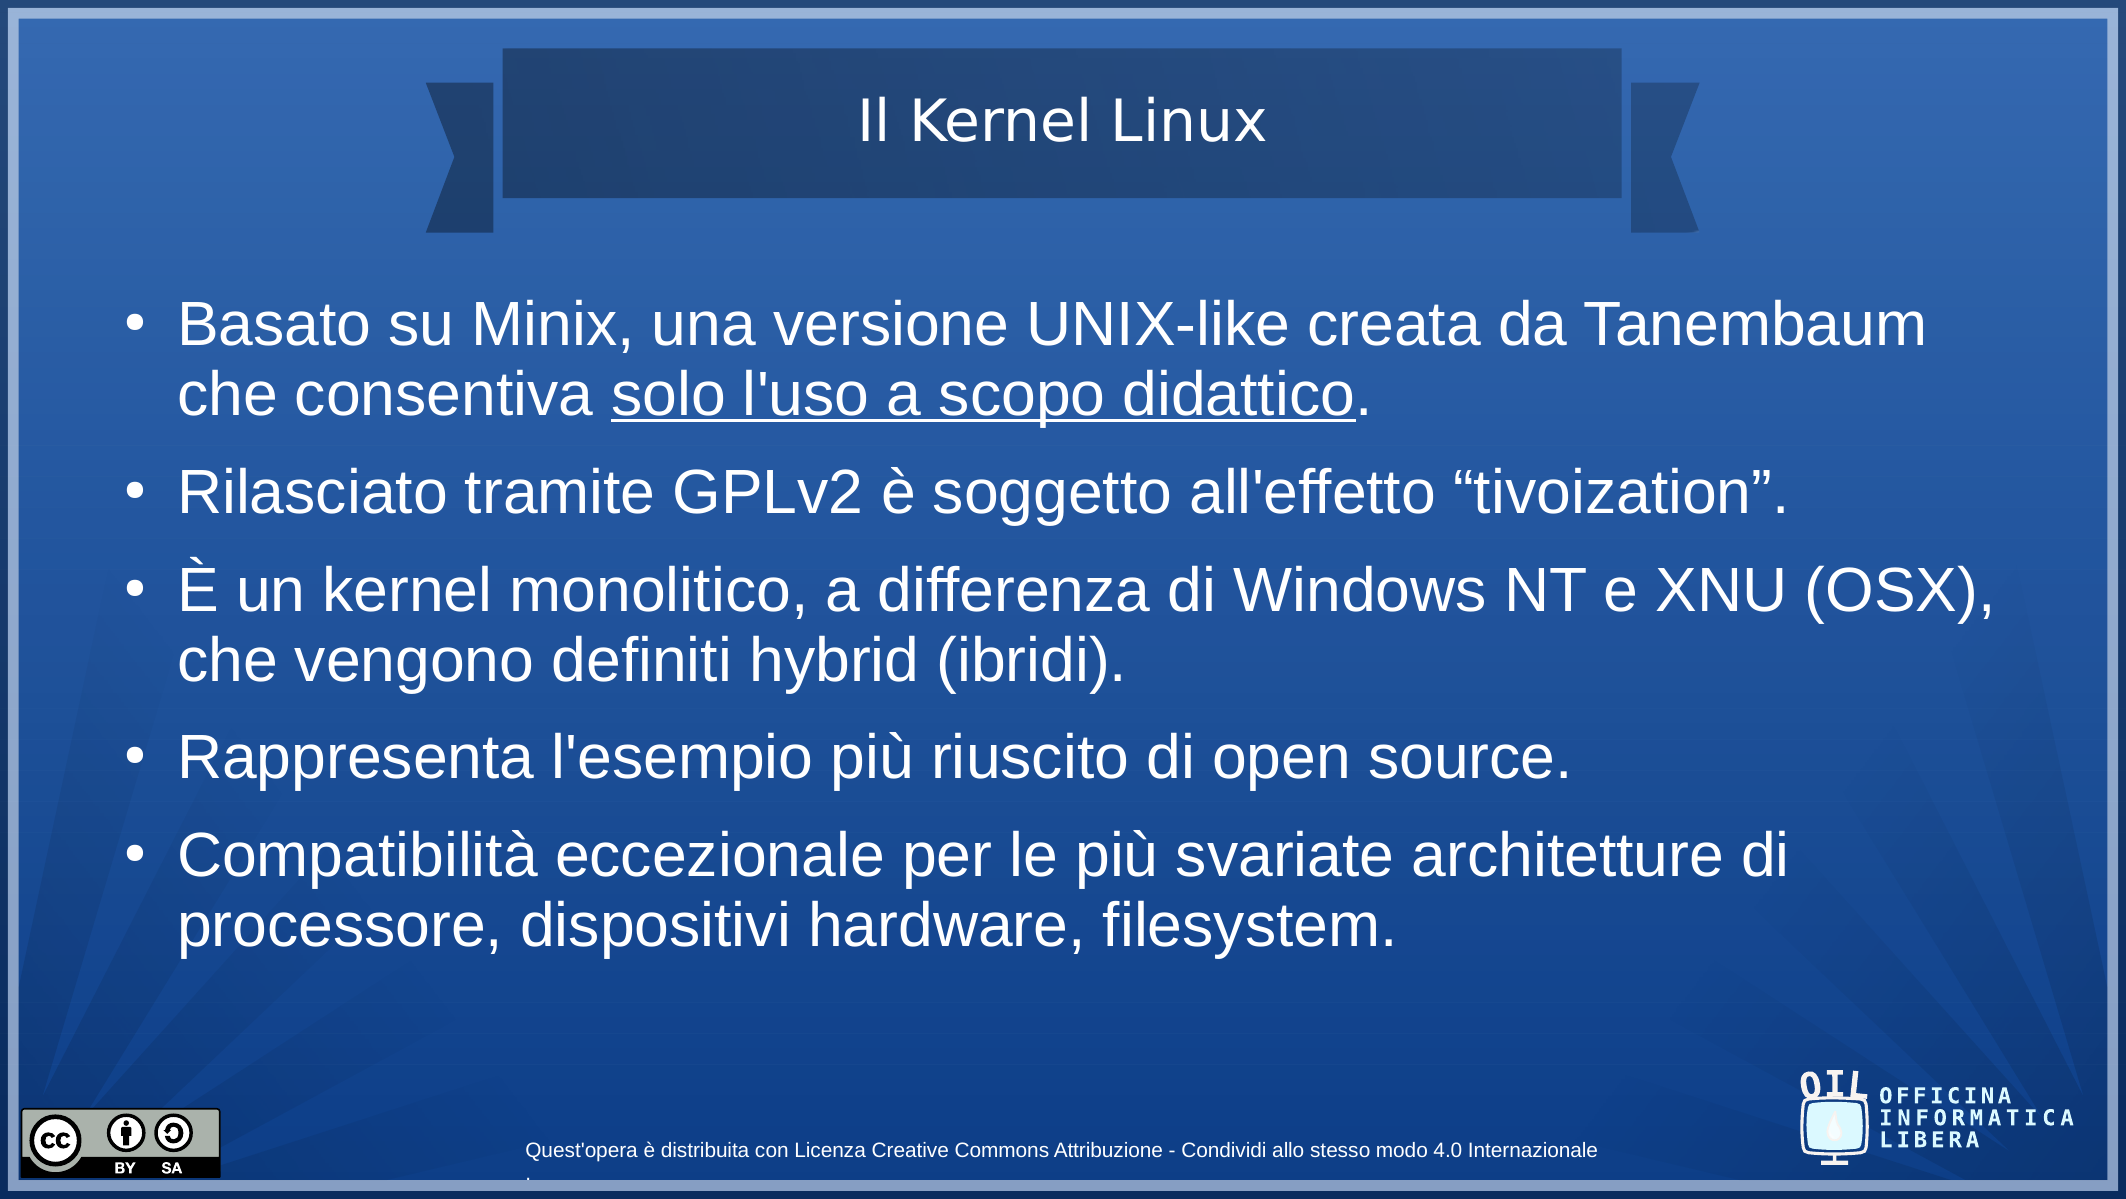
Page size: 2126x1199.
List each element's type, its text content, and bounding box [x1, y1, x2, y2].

text_box Quest'opera è distribuita con Licenza Creative Commons Attribuzione - Condividi allo stesso modo 4.0 Internazionale. [510, 1131, 1619, 1193]
picture [20, 1107, 221, 1178]
picture [1720, 940, 2126, 1199]
list Basato su Minix, una versione UNIX-like creata da Tanembaum che consentiva solo l'uso a scopo didattico. Rilasciato tramite GPLv2 è soggetto all'effetto “tivoization”. È un kernel monolitico, a differenza di Windows NT e XNU (OSX), che vengono definiti hybrid (ibridi). Rappresenta l'esempio più riuscito di open source. Compatibilità eccezionale per le più svariate architetture di processore, dispositivi hardware, filesystem. [106, 289, 2020, 1199]
title Il Kernel Linux [501, 45, 1625, 198]
